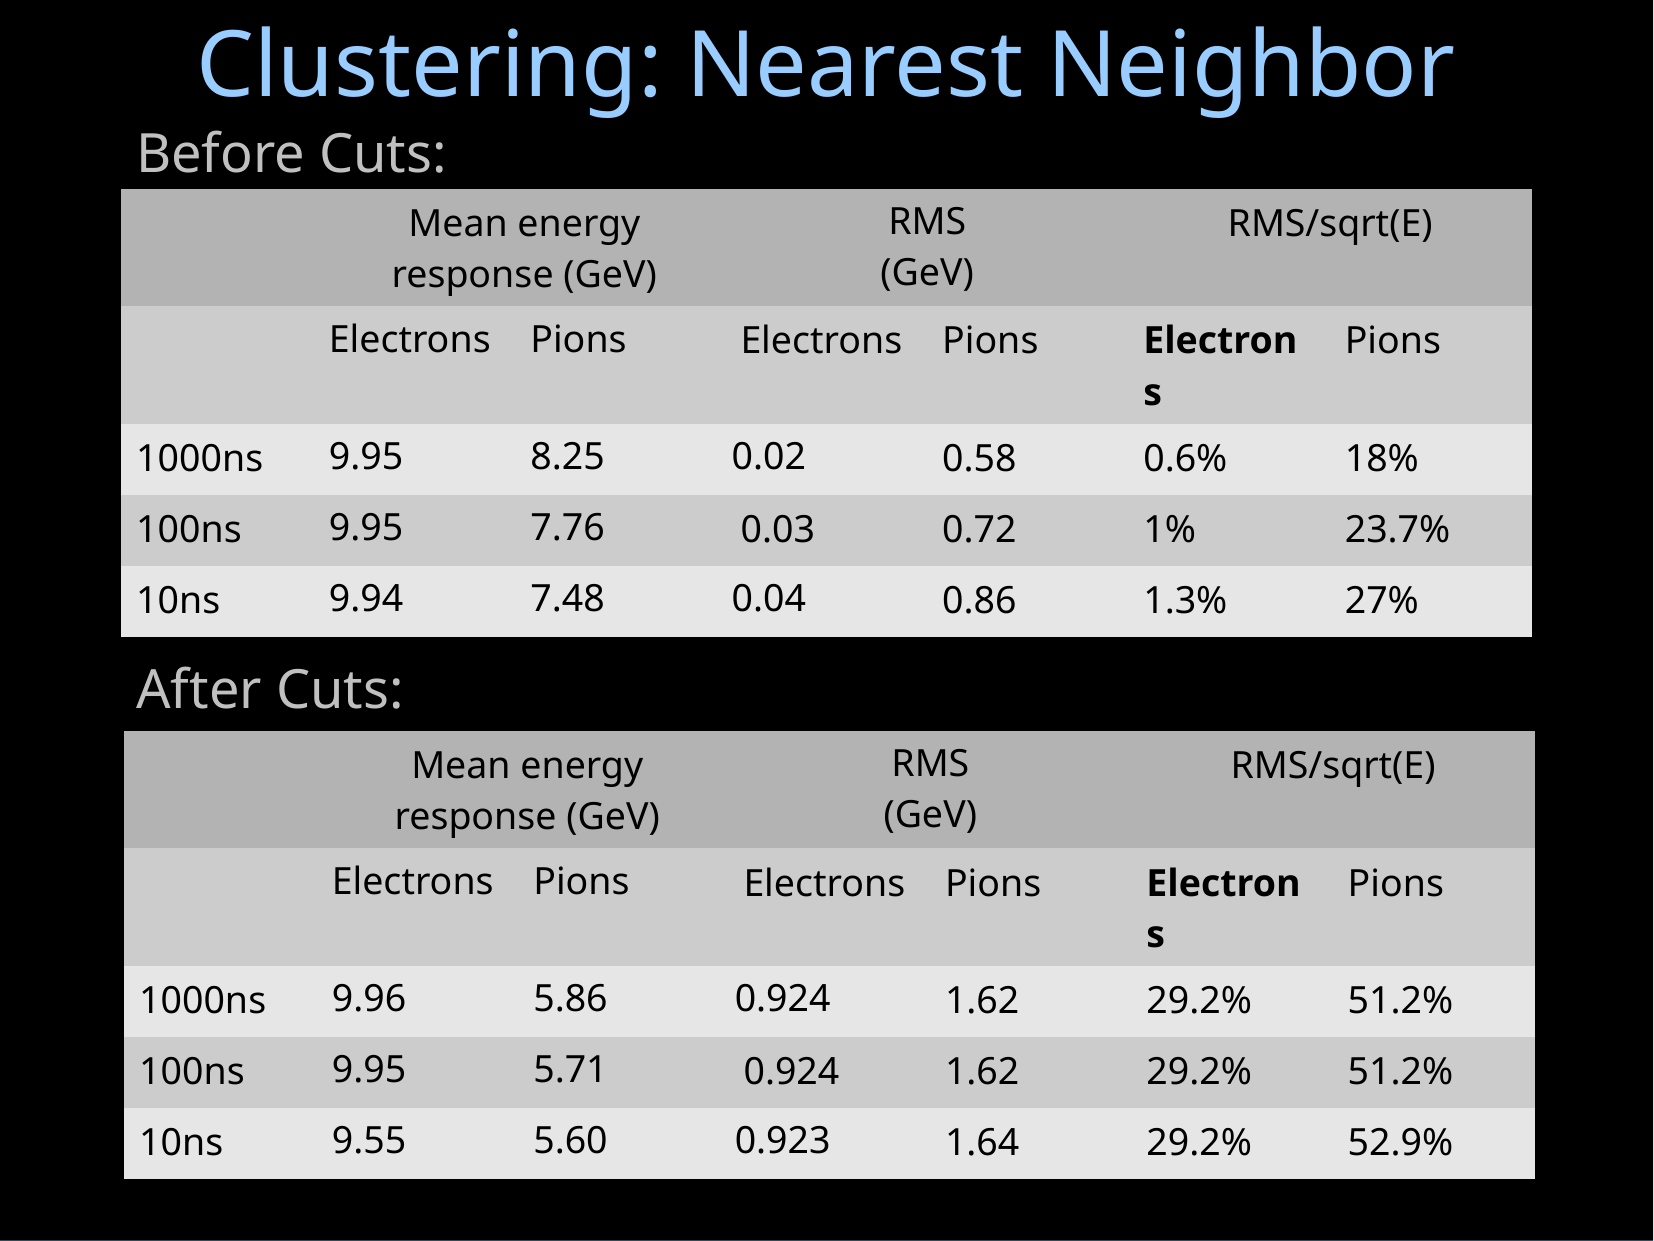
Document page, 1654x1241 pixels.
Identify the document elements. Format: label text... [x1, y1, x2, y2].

table_cell 9.96 [326, 966, 527, 1037]
table_cell 5.60 [527, 1108, 729, 1179]
table_cell 51.2% [1333, 1037, 1535, 1108]
table_cell 0.02 [726, 424, 927, 495]
table_cell 0.924 [729, 1037, 930, 1108]
table_cell 1000ns [124, 966, 326, 1037]
table_header Mean energy response (GeV) [323, 189, 726, 306]
table_cell 7.48 [524, 566, 726, 637]
table_cell 100ns [121, 495, 323, 566]
title Clustering: Nearest Neighbor [82, 0, 1571, 166]
table_cell Electrons [326, 848, 527, 966]
table_header RMS/sqrt(E) [1132, 731, 1535, 848]
table_header [121, 196, 323, 306]
table_cell 29.2% [1132, 1037, 1333, 1108]
table_cell 1.62 [930, 966, 1132, 1037]
table_cell Pions [524, 306, 726, 424]
table_cell 29.2% [1132, 1108, 1333, 1179]
table_cell 7.76 [524, 495, 726, 566]
table_cell 1% [1129, 495, 1330, 566]
table_header Mean energy response (GeV) [326, 731, 729, 848]
table_header RMS (GeV) [729, 731, 1132, 848]
text_box After Cuts: [121, 643, 421, 731]
table_cell [124, 848, 326, 966]
table_cell 51.2% [1333, 966, 1535, 1037]
table_cell 0.86 [927, 566, 1129, 637]
table_cell 9.94 [323, 566, 524, 637]
table_cell 29.2% [1132, 966, 1333, 1037]
table_header RMS (GeV) [726, 189, 1129, 306]
table_header [124, 731, 326, 848]
table_cell 0.6% [1129, 424, 1330, 495]
table_header RMS/sqrt(E) [1129, 189, 1532, 306]
table_cell Pions [1333, 848, 1535, 966]
table_cell 10ns [124, 1108, 326, 1179]
table_cell 9.95 [323, 495, 524, 566]
table_cell 0.923 [729, 1108, 930, 1179]
table_cell 23.7% [1330, 495, 1532, 566]
table_cell Electrons [726, 306, 927, 424]
table_cell 100ns [124, 1037, 326, 1108]
table_cell 0.04 [726, 566, 927, 637]
table_cell 9.55 [326, 1108, 527, 1179]
table_cell 52.9% [1333, 1108, 1535, 1179]
table_cell Electrons [1132, 848, 1333, 966]
table_cell Pions [927, 306, 1129, 424]
table_cell 0.58 [927, 424, 1129, 495]
table_cell Pions [930, 848, 1132, 966]
table_cell 0.72 [927, 495, 1129, 566]
table_cell 9.95 [323, 424, 524, 495]
table_cell 0.03 [726, 495, 927, 566]
table_cell 1000ns [121, 424, 323, 495]
table_cell 1.62 [930, 1037, 1132, 1108]
table_cell 1.3% [1129, 566, 1330, 637]
table_cell Electrons [1129, 306, 1330, 424]
table_cell Pions [527, 848, 729, 966]
table_cell 5.71 [527, 1037, 729, 1108]
table_cell 9.95 [326, 1037, 527, 1108]
table_cell 0.924 [729, 966, 930, 1037]
table_cell 18% [1330, 424, 1532, 495]
table_cell Pions [1330, 306, 1532, 424]
table_cell Electrons [323, 306, 524, 424]
table_cell [121, 306, 323, 424]
text_box Before Cuts: [121, 107, 458, 196]
table_cell Electrons [729, 848, 930, 966]
table_cell 10ns [121, 566, 323, 637]
table_cell 1.64 [930, 1108, 1132, 1179]
table_cell 8.25 [524, 424, 726, 495]
table_cell 5.86 [527, 966, 729, 1037]
table_cell 27% [1330, 566, 1532, 637]
